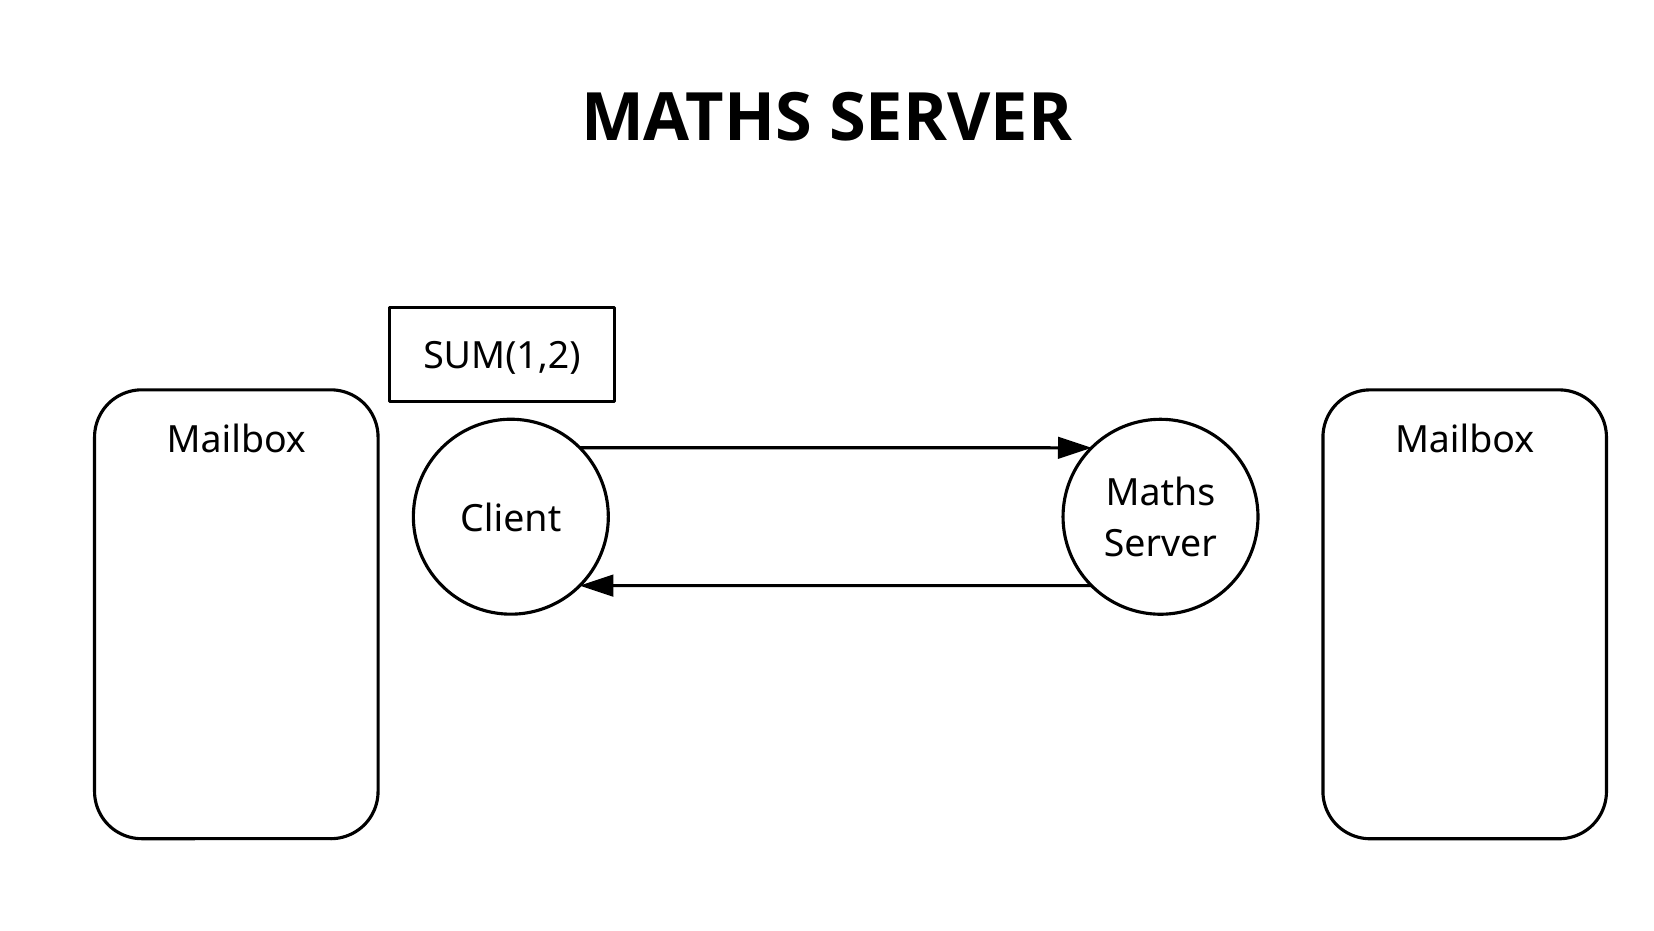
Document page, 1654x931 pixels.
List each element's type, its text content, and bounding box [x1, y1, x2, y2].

text_box Client [413, 419, 609, 615]
title MATHS SERVER [82, 36, 1571, 193]
text_box SUM(1,2) [389, 307, 615, 402]
text_box Mailbox [94, 389, 379, 839]
text_box Mailbox [1322, 389, 1607, 839]
text_box Maths Server [1063, 419, 1258, 615]
